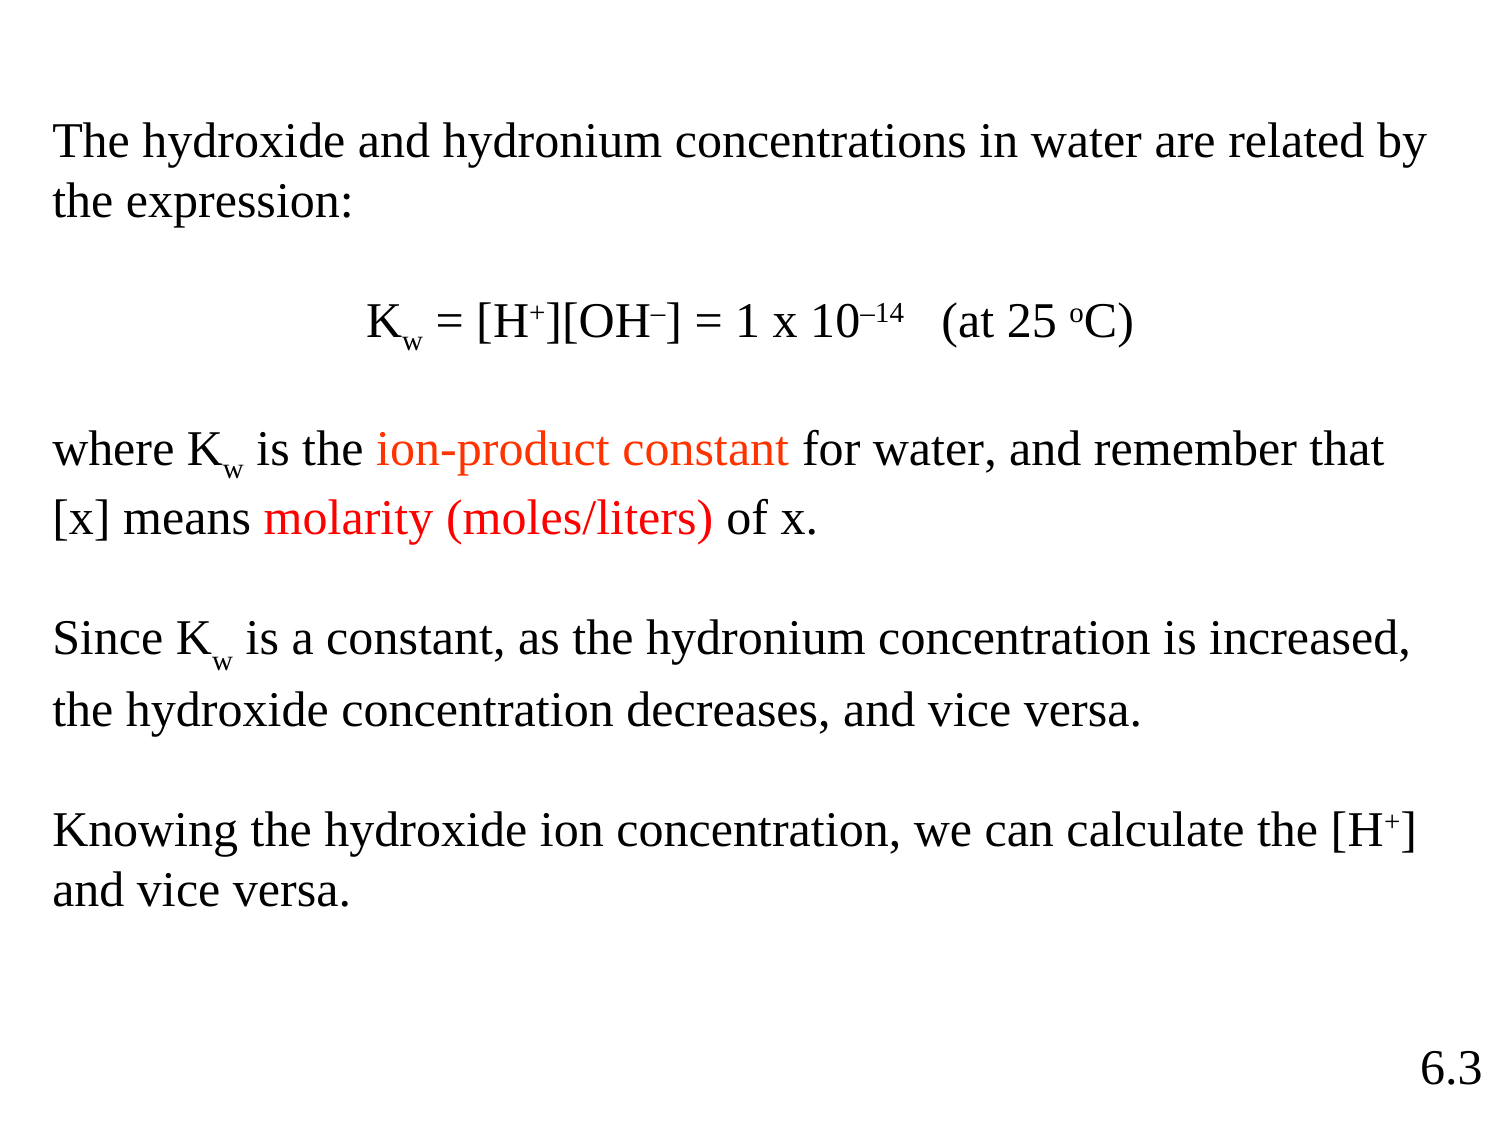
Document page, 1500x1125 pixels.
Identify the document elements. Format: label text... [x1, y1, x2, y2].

text_box 6.3 [1405, 1026, 1498, 1103]
text_box The hydroxide and hydronium concentrations in water are related by the expression: Kw = [H+][OH–] = 1 x 10–14 (at 25 oC) where Kw is the ion-product constant for water, and remember that [x] means molarity (moles/liters) of x. Since Kw is a constant, as the hydronium concentration is increased, the hydroxide concentration decreases, and vice versa. Knowing the hydroxide ion concentration, we can calculate the [H+] and vice versa. [37, 99, 1463, 985]
